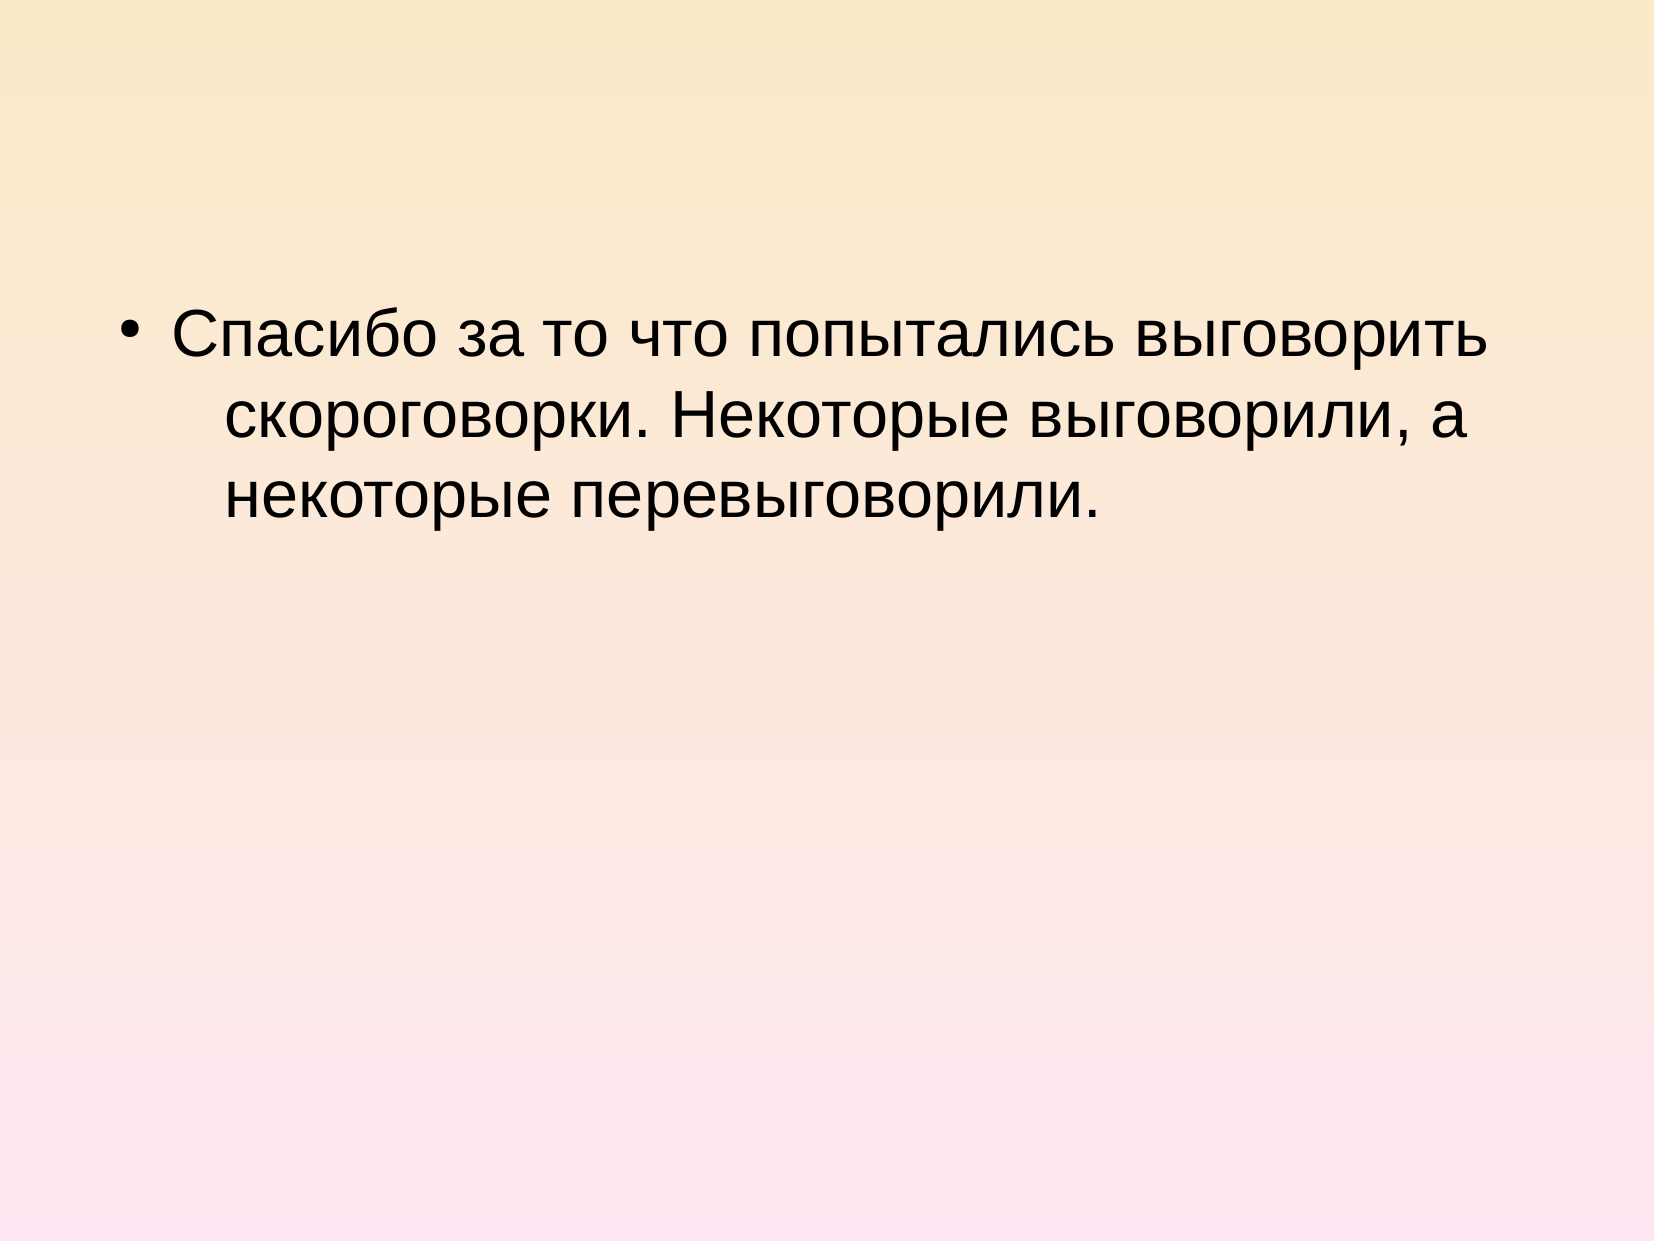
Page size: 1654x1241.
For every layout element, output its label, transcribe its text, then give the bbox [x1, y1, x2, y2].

list Спасибо за то что попытались выговорить скороговорки. Некоторые выговорили, а некоторые перевыговорили. [82, 290, 1571, 1109]
